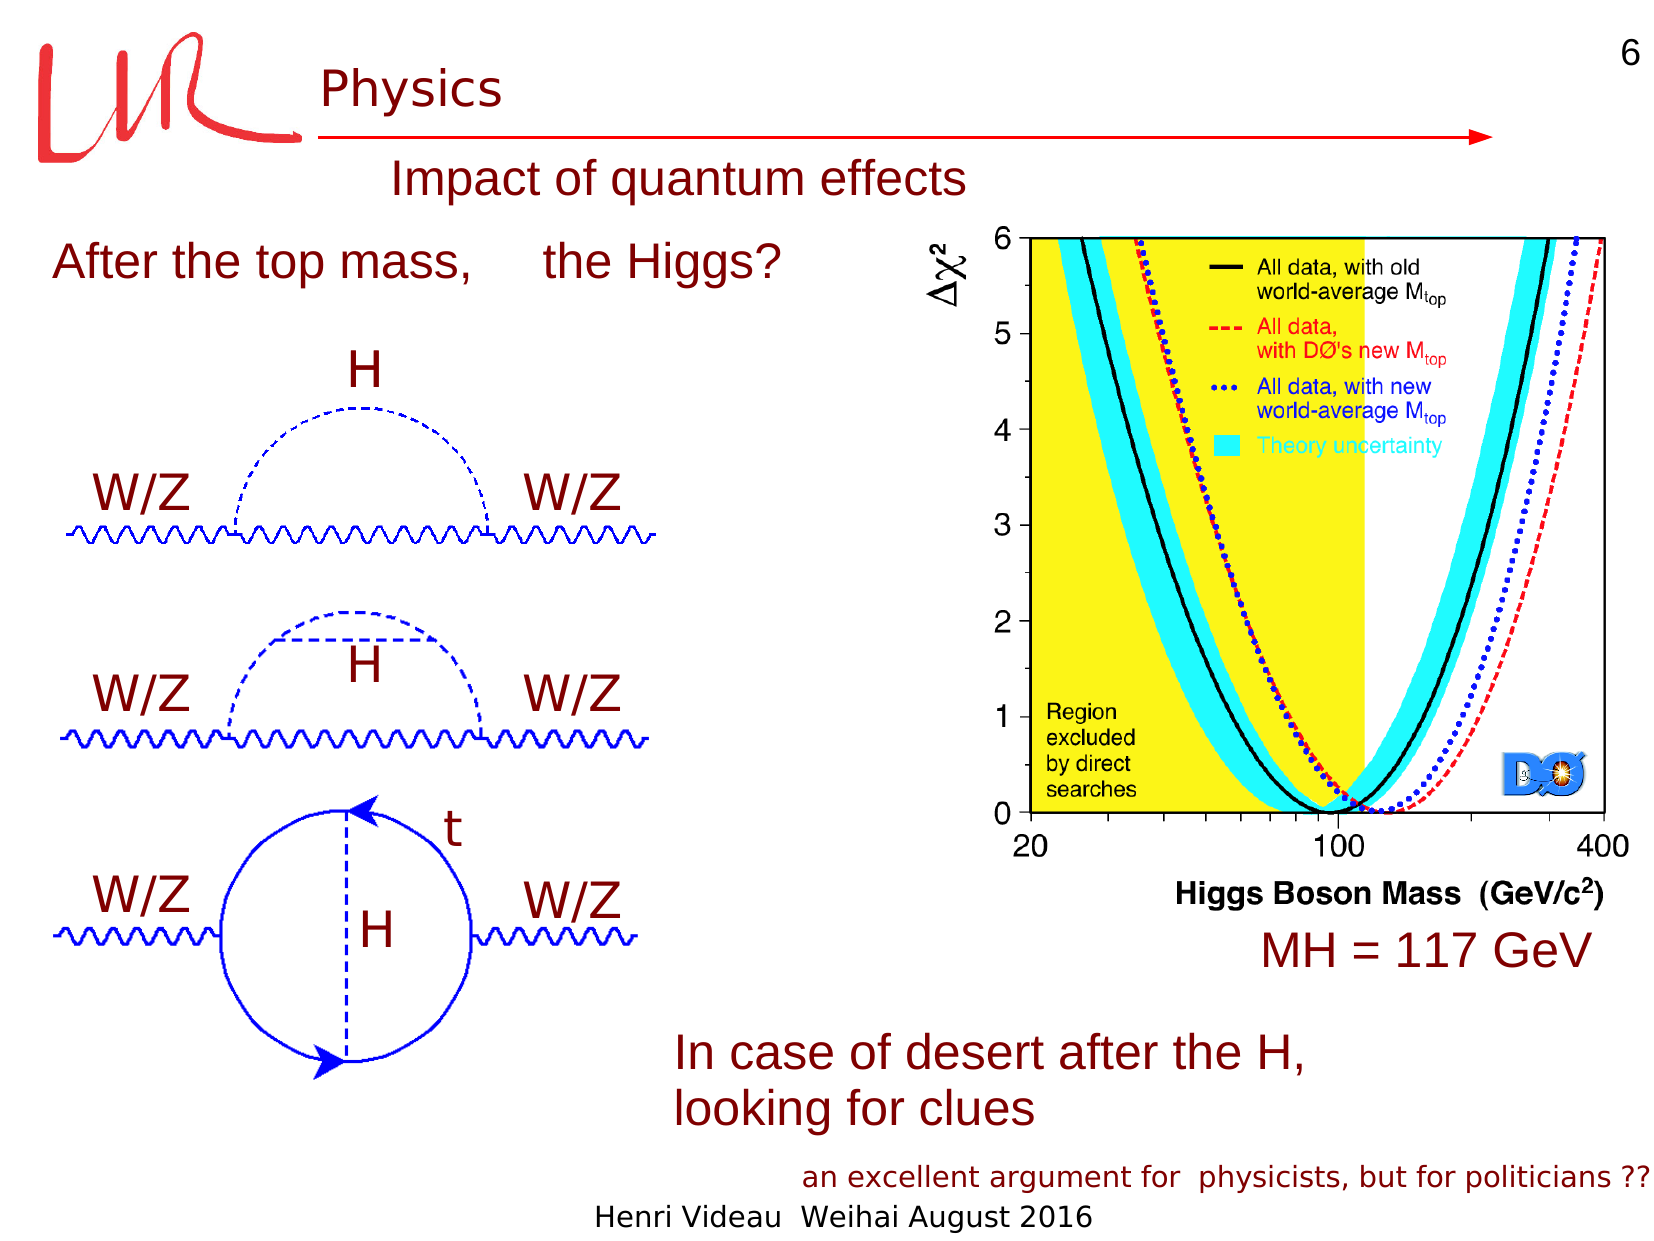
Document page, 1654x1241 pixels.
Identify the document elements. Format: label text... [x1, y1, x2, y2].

text_box H [346, 340, 383, 400]
text_box W/Z [522, 871, 623, 931]
text_box t [443, 799, 463, 859]
text_box MH = 117 GeV [1260, 922, 1593, 979]
text_box H [346, 635, 383, 695]
picture [38, 32, 302, 163]
text_box W/Z [90, 865, 192, 925]
text_box After the top mass, the Higgs? [52, 232, 823, 289]
picture [924, 225, 1633, 911]
text_box W/Z [522, 664, 623, 724]
text_box W/Z [522, 464, 623, 523]
picture [51, 776, 642, 1104]
text_box In case of desert after the H, looking for clues [673, 1024, 1341, 1137]
text_box W/Z [90, 464, 192, 523]
text_box H [358, 901, 394, 961]
text_box Impact of quantum effects [390, 150, 982, 207]
picture [59, 574, 650, 775]
text_box W/Z [90, 664, 192, 724]
text_box an excellent argument for physicists, but for politicians ?? [801, 1160, 1646, 1195]
picture [65, 401, 657, 564]
